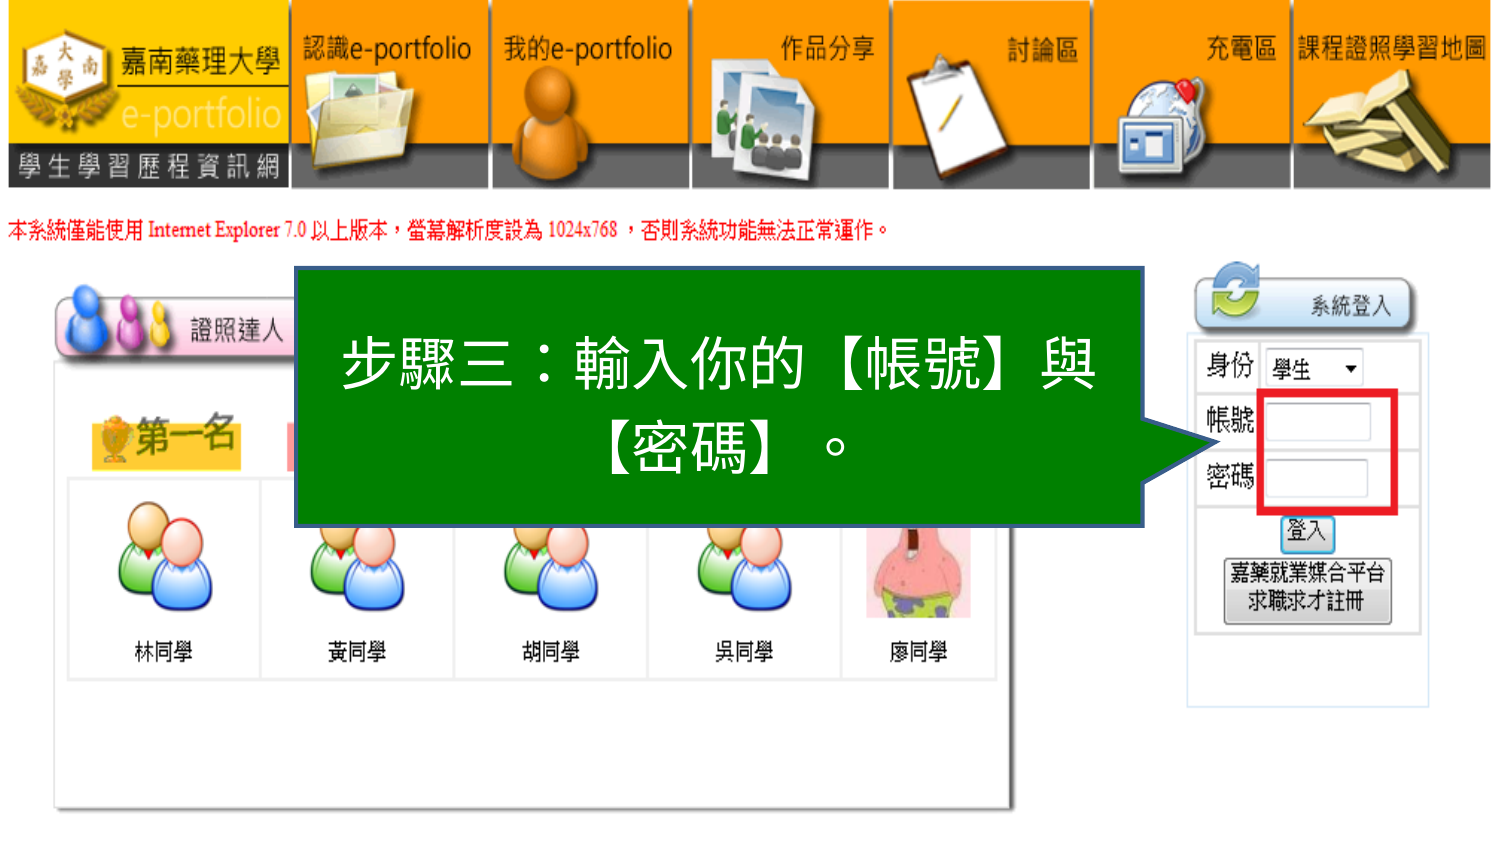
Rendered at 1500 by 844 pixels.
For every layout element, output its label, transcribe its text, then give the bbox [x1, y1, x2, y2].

picture [0, 0, 1500, 844]
text_box 步驟三：輸入你的【帳號】與【密碼】。 [296, 267, 1216, 526]
